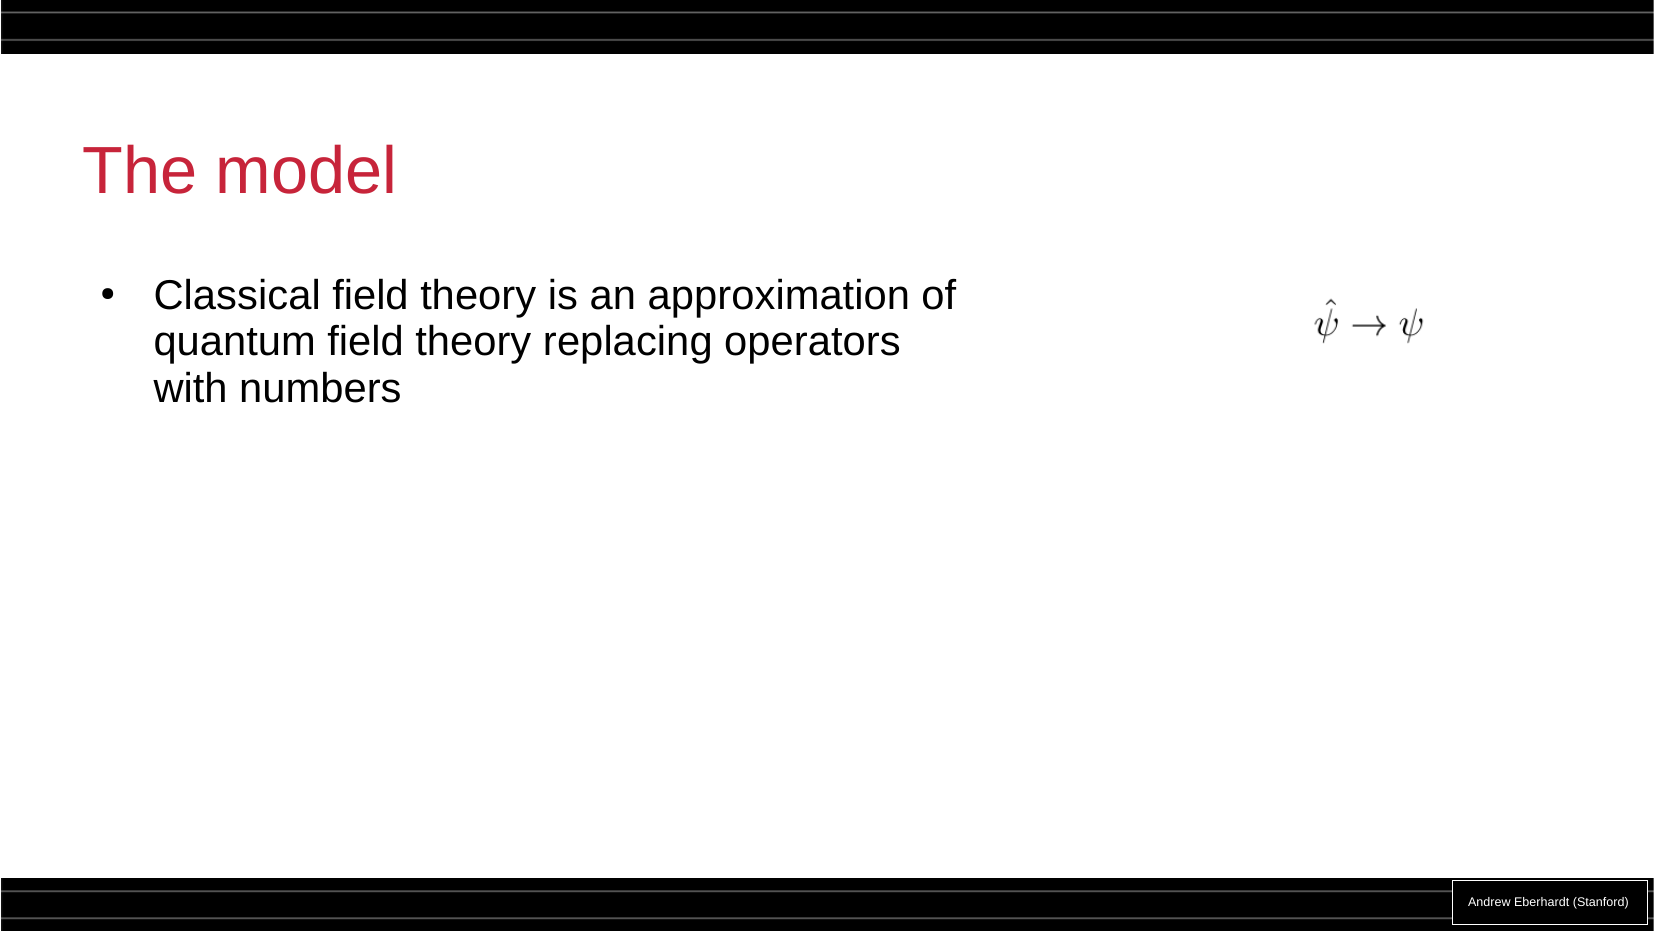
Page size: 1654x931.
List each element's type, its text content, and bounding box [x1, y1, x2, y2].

list Classical field theory is an approximation of quantum field theory replacing operators with numbers [82, 271, 961, 851]
text_box Andrew Eberhardt (Stanford) [1452, 880, 1648, 925]
title The model [82, 92, 1571, 249]
picture [1305, 290, 1434, 361]
picture [1, 878, 1654, 931]
picture [1, 0, 1654, 54]
